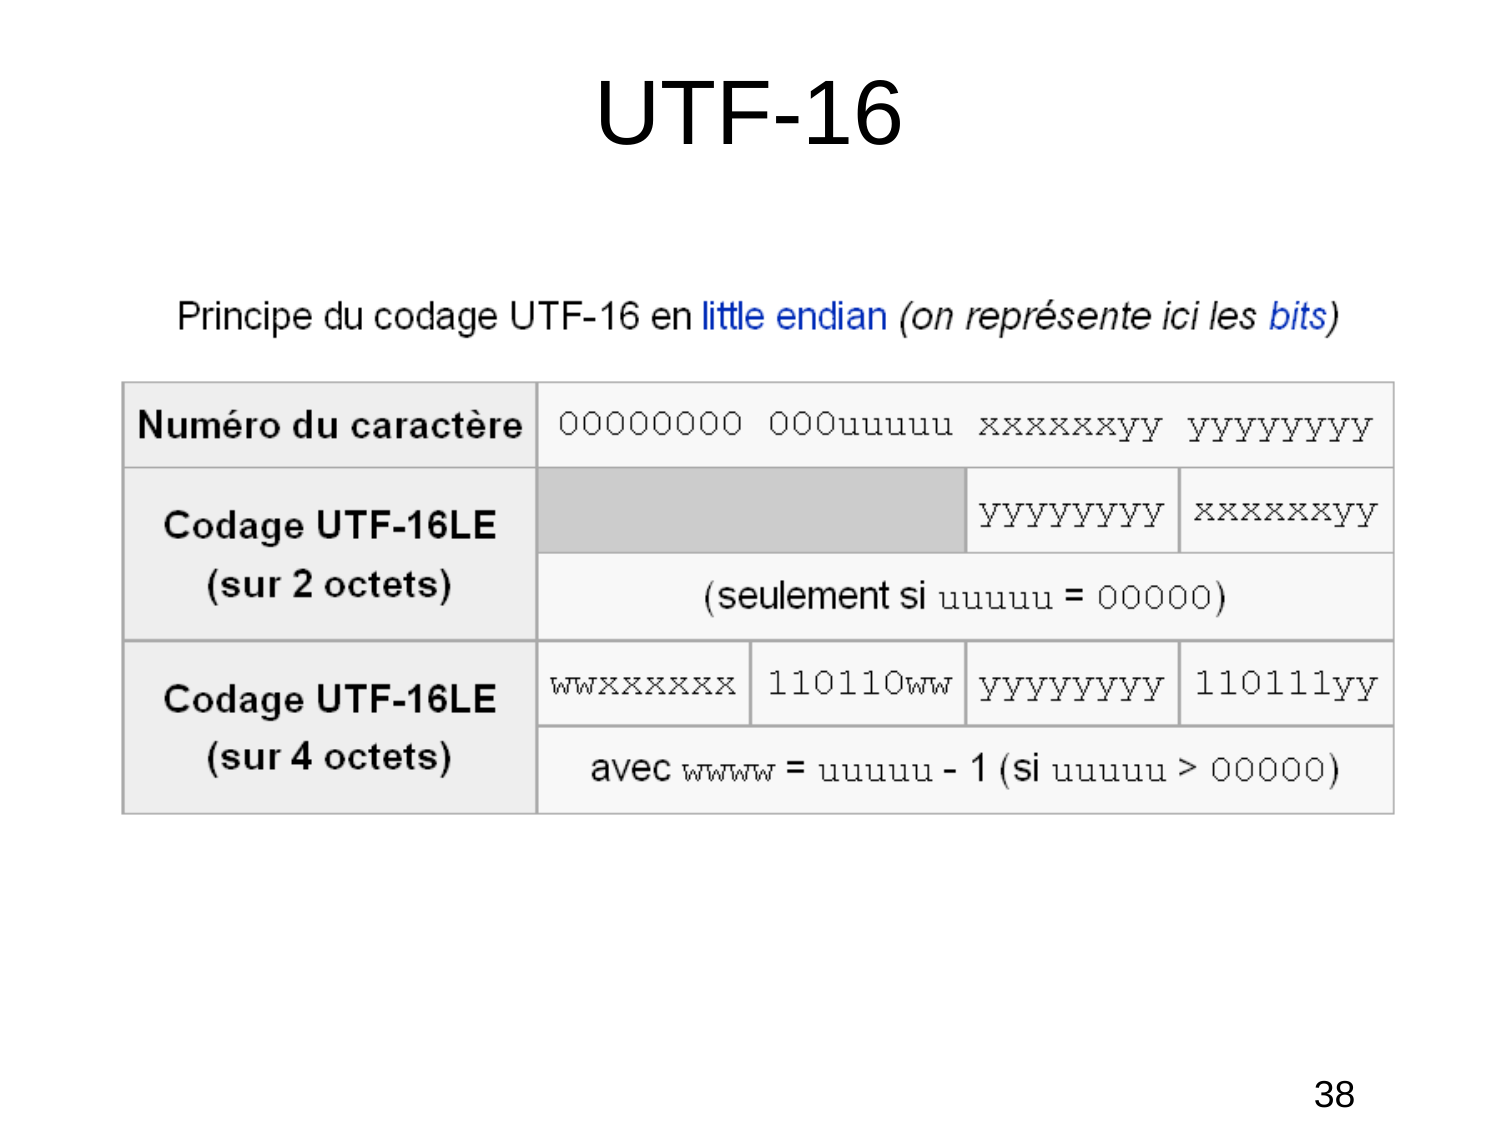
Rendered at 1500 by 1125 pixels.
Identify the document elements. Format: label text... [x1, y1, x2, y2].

title UTF-16 [75, 45, 1425, 233]
picture [100, 278, 1410, 835]
